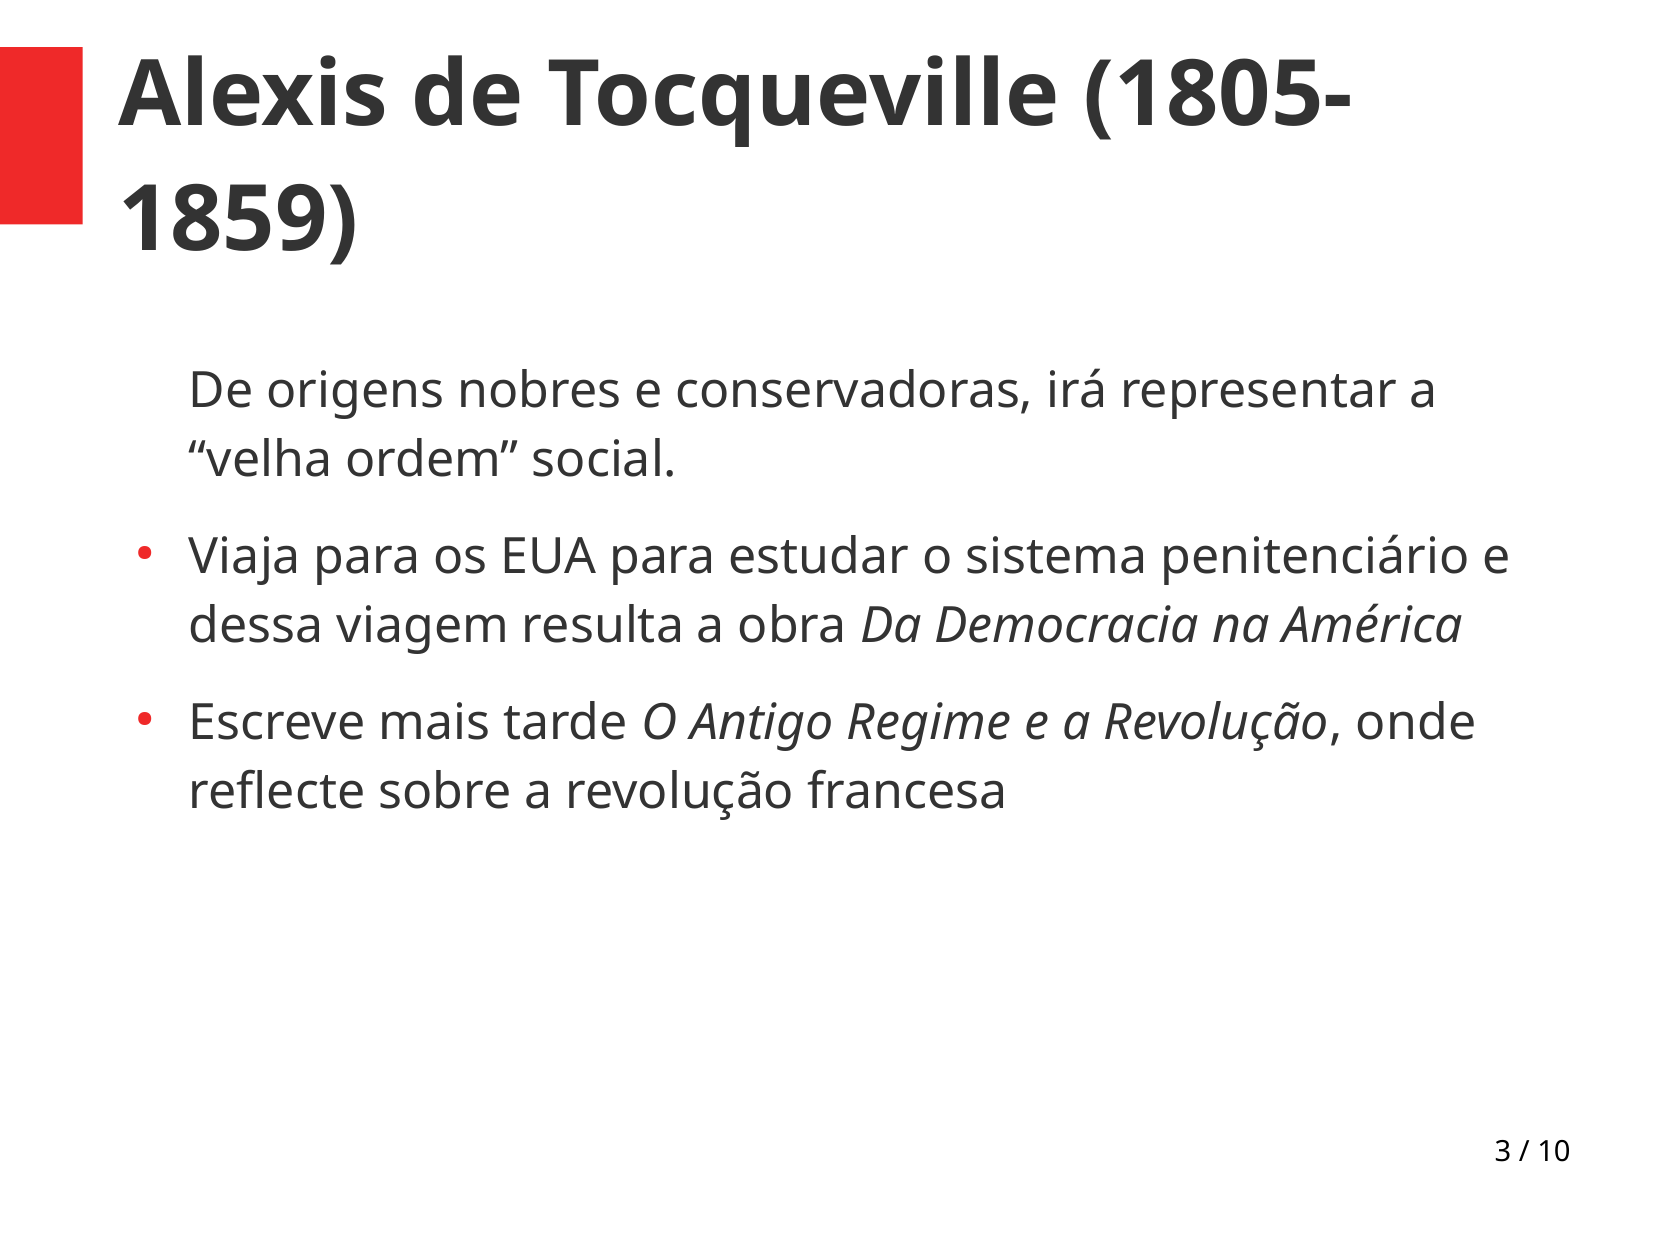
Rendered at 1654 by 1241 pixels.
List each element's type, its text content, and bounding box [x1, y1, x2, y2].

title Alexis de Tocqueville (1805-1859) [118, 45, 1571, 260]
list De origens nobres e conservadoras, irá representar a “velha ordem” social. Viaja para os EUA para estudar o sistema penitenciário e dessa viagem resulta a obra Da Democracia na América Escreve mais tarde O Antigo Regime e a Revolução, onde reflecte sobre a revolução francesa [118, 354, 1536, 1074]
